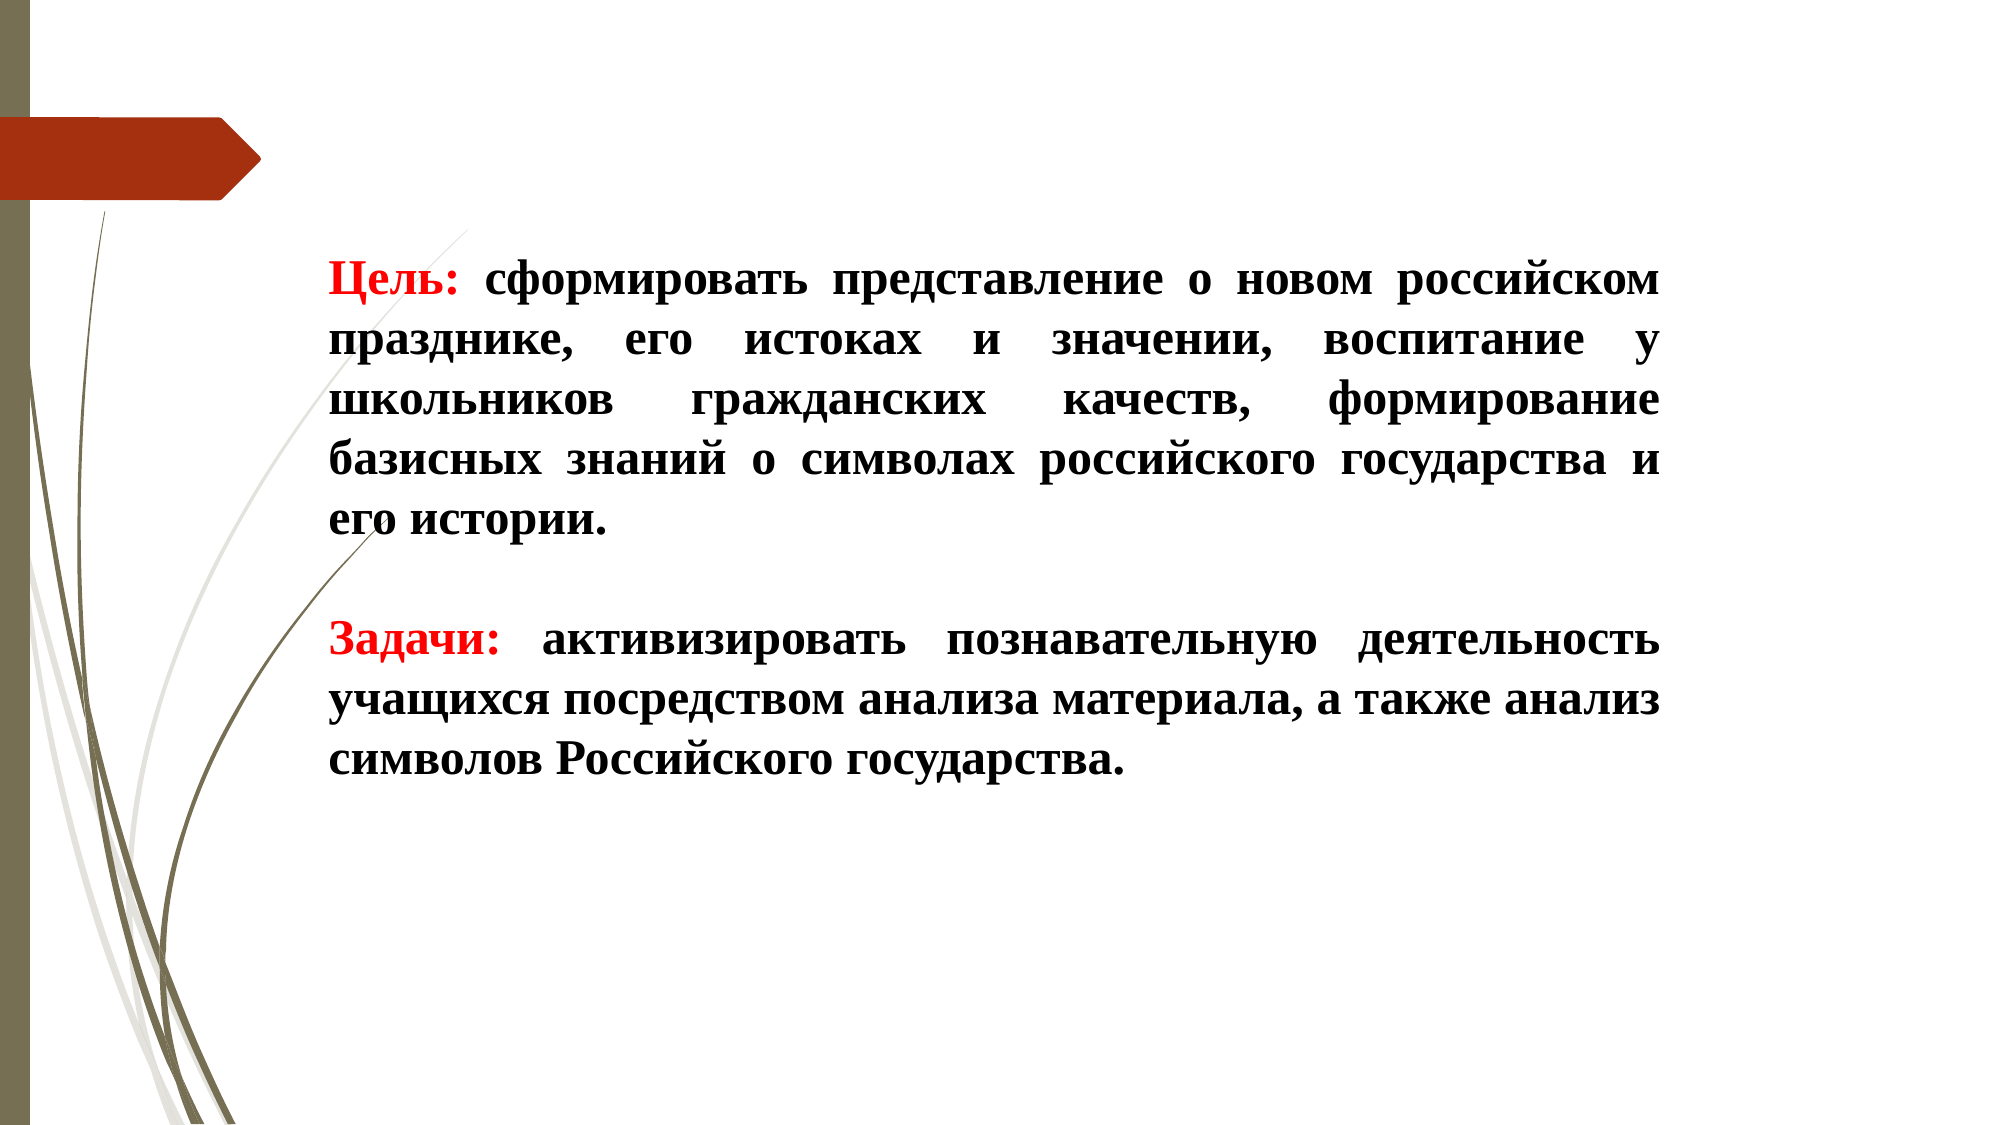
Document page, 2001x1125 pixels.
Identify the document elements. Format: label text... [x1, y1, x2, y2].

text_box Цель: сформировать представление о новом российском празднике, его истоках и значении, воспитание у школьников гражданских качеств, формирование базисных знаний о символах российского государства и его истории. Задачи: активизировать познавательную деятельность учащихся посредством анализа материала, а также анализ символов Российского государства. [313, 236, 1676, 792]
